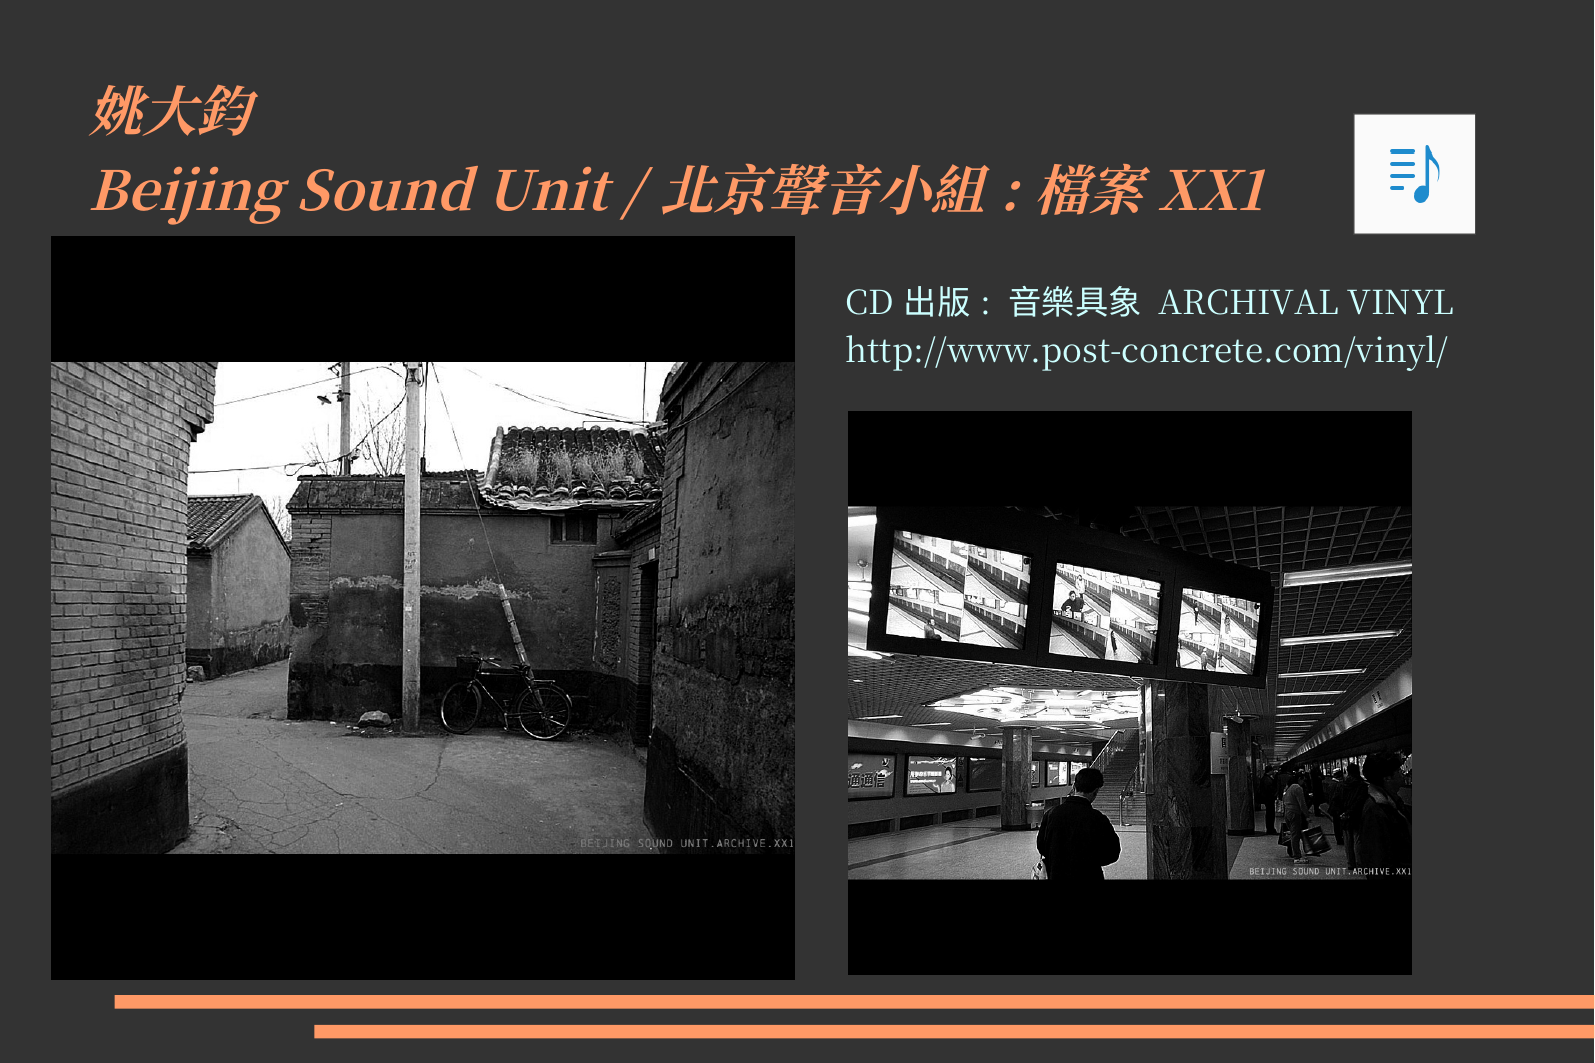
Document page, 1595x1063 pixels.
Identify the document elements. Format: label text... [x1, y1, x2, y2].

picture [848, 411, 1412, 975]
title 姚大鈞 Beijing Sound Unit /北京聲音小組:檔案XX1 [88, 58, 1565, 237]
picture [51, 236, 795, 980]
text_box [1352, 112, 1477, 237]
list CD出版: 音樂具象 ARCHIVAL VINYL http://www.post-concrete.com/vinyl/ [828, 276, 1506, 971]
